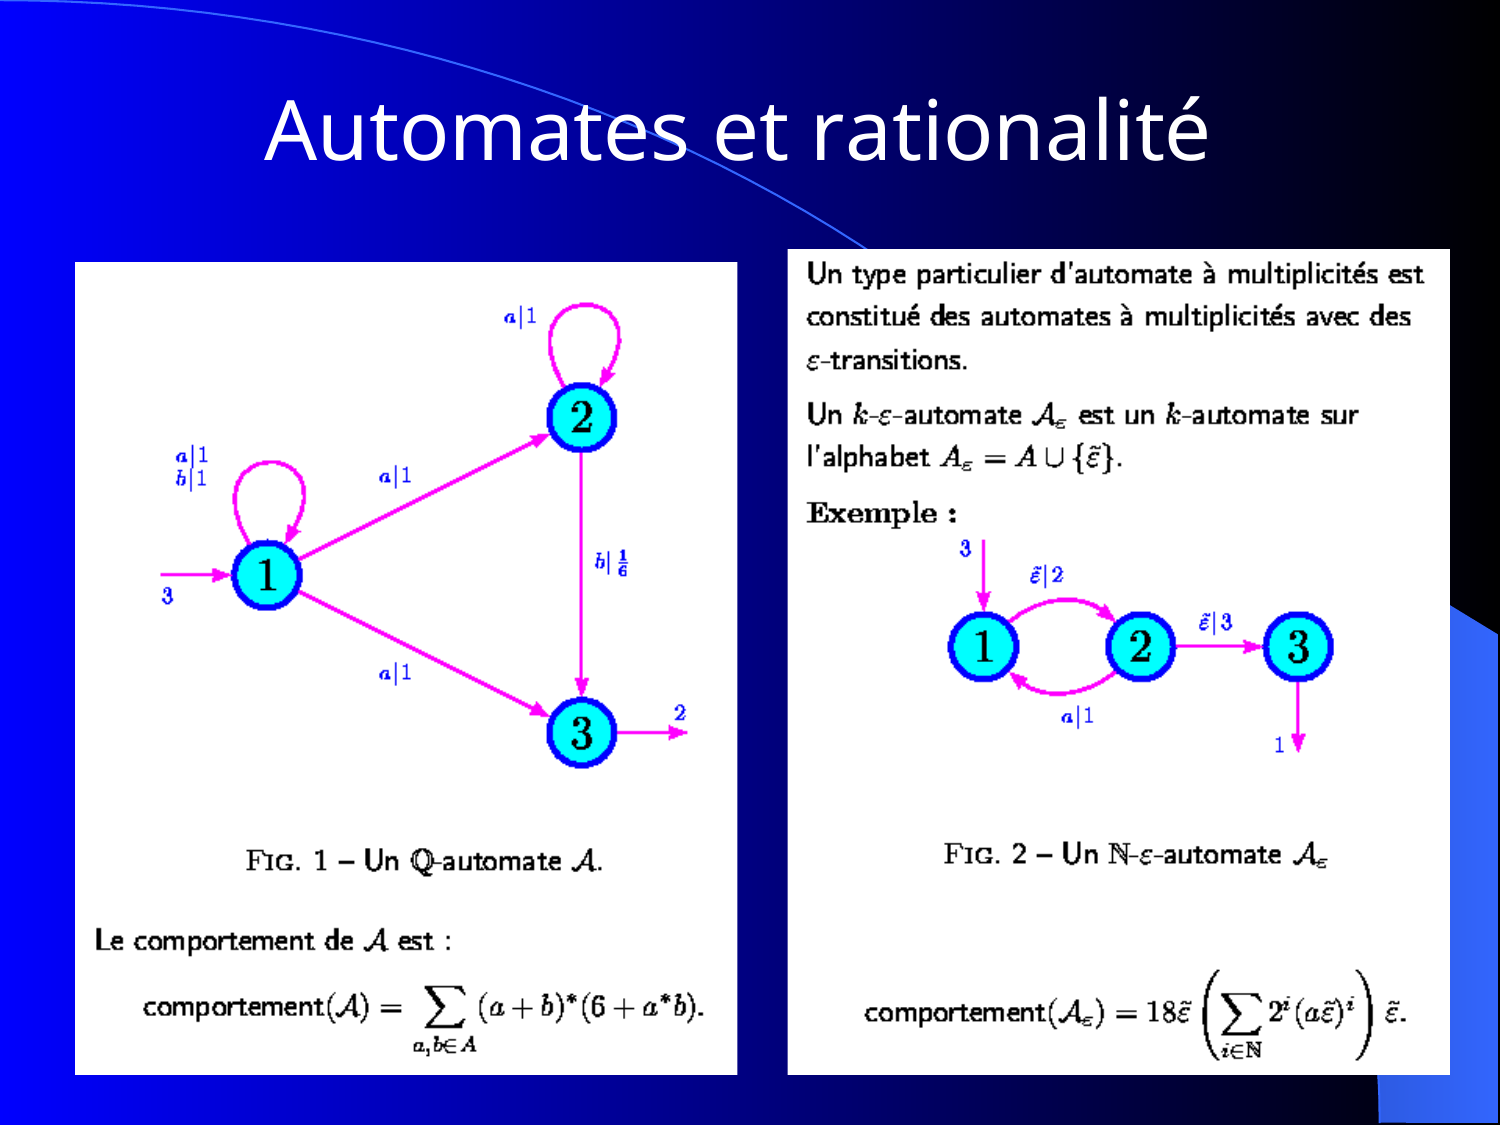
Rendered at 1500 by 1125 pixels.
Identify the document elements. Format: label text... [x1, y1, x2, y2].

picture [787, 249, 1450, 1075]
picture [75, 262, 738, 1075]
text_box Automates et rationalité [249, 63, 1228, 193]
